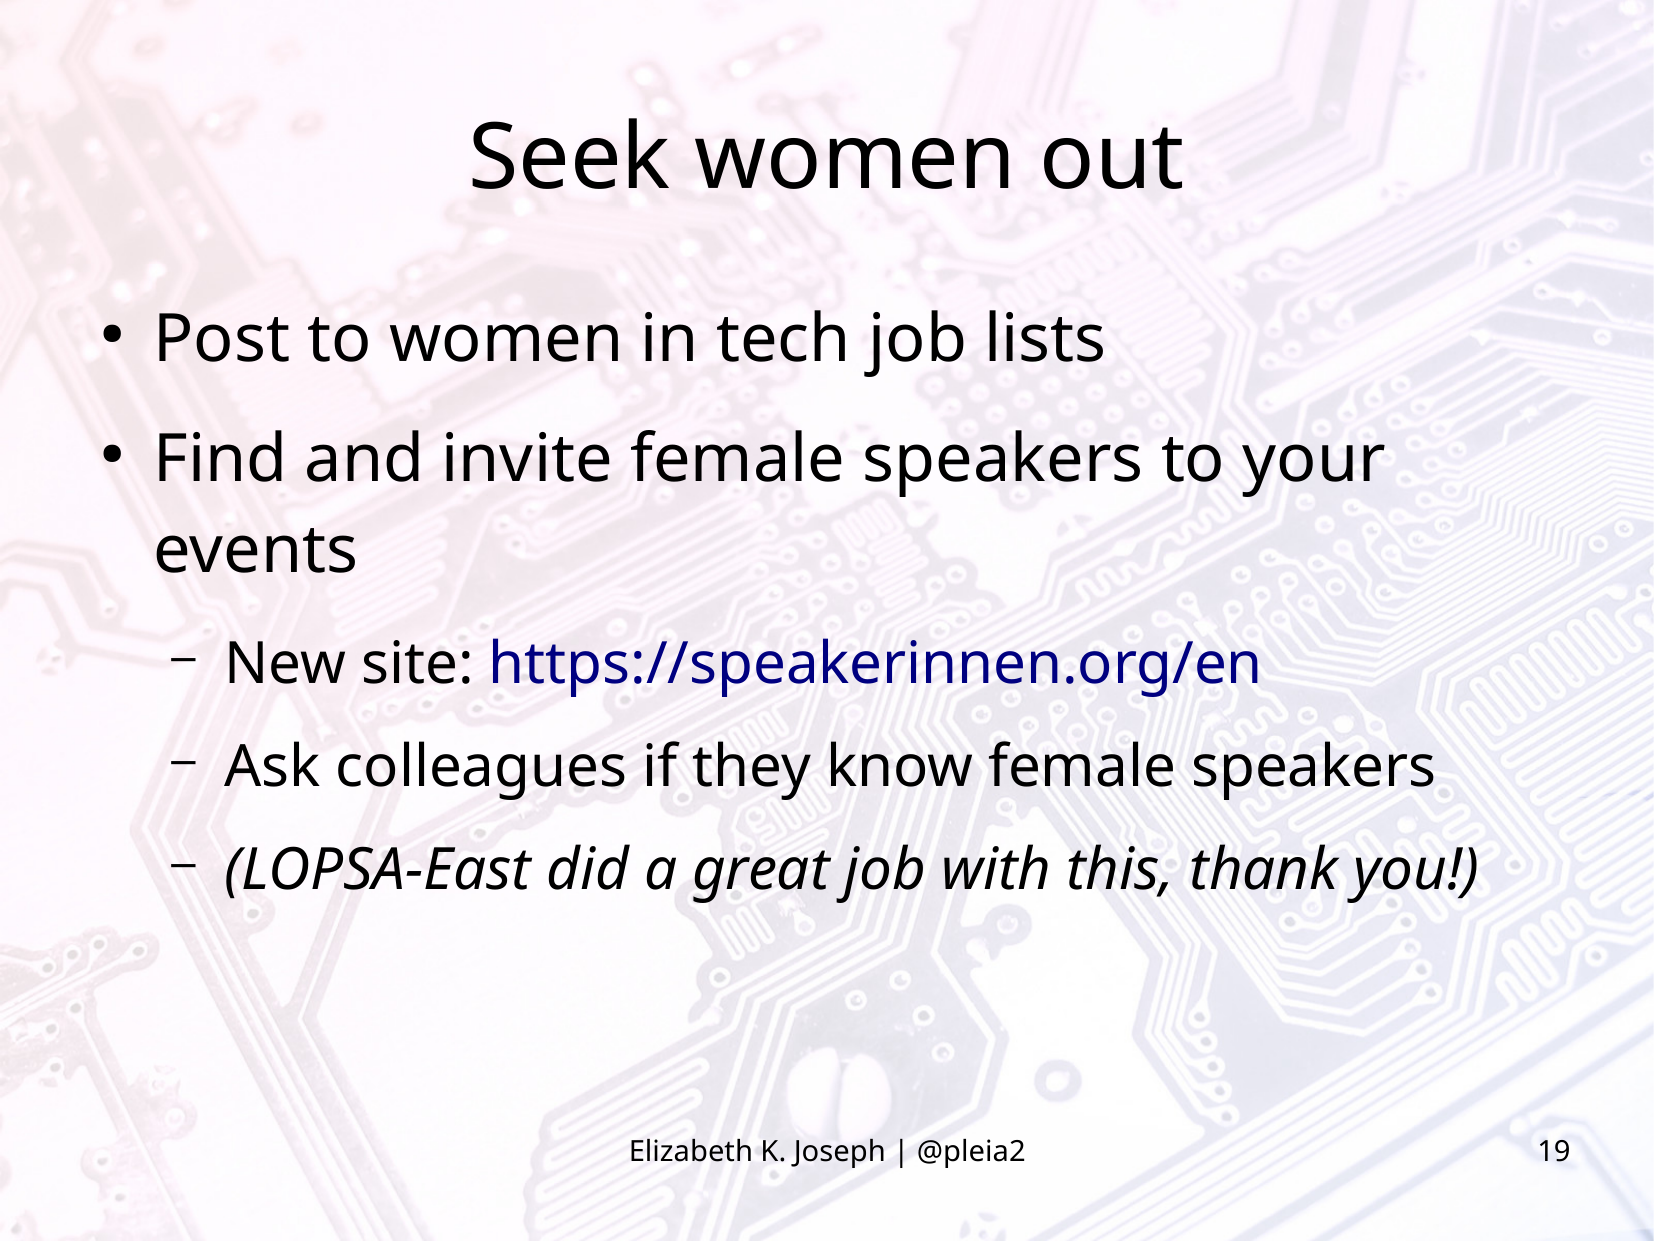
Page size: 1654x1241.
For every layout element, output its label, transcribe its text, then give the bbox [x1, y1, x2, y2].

title Seek women out [82, 49, 1571, 257]
list Post to women in tech job lists Find and invite female speakers to your events New site: https://speakerinnen.org/en Ask colleagues if they know female speakers (LOPSA-East did a great job with this, thank you!) [82, 290, 1571, 1010]
picture [0, 0, 1654, 1241]
